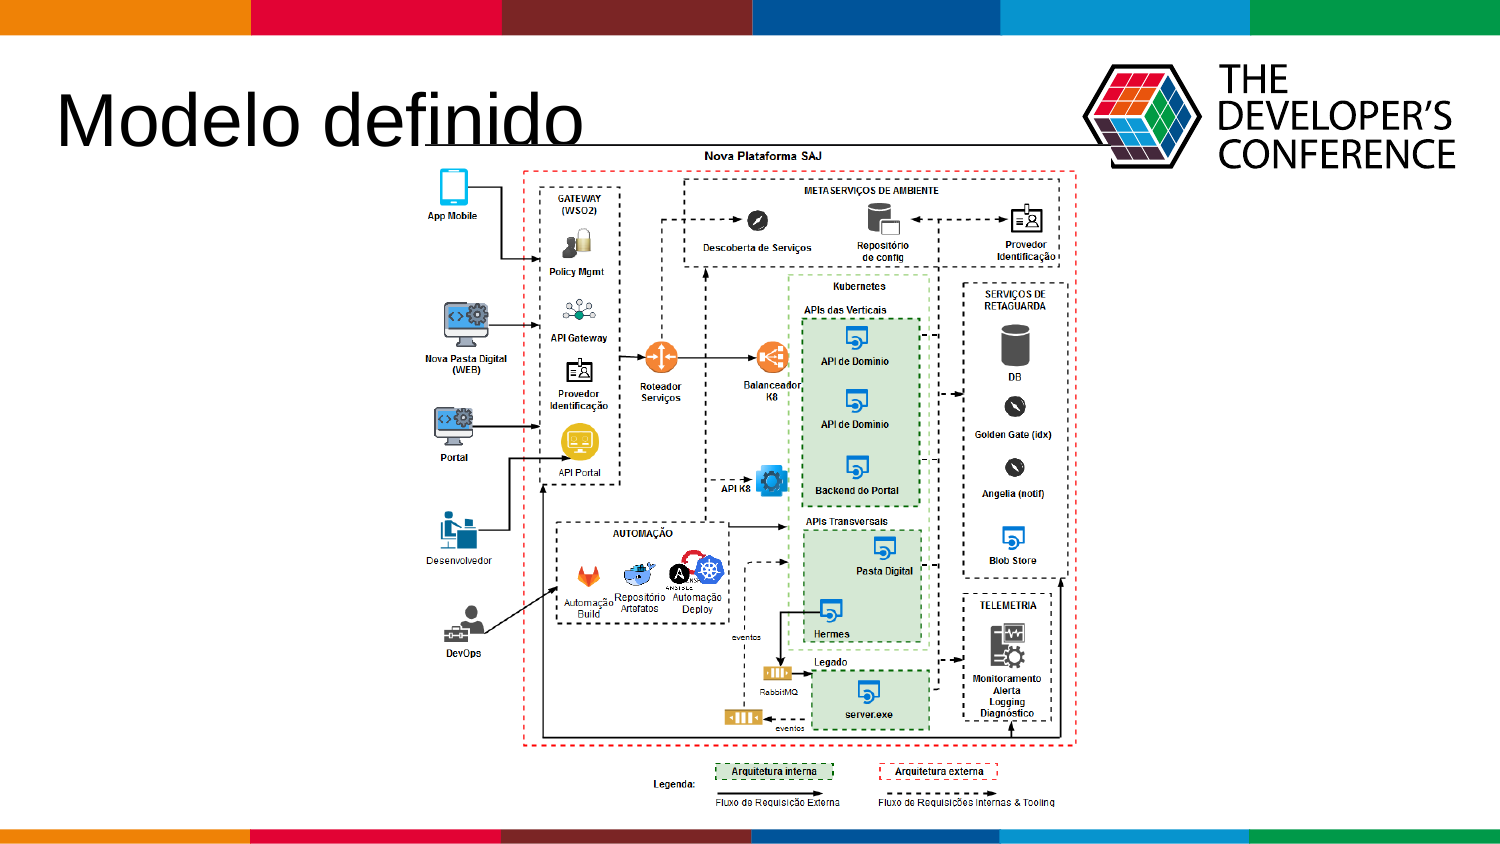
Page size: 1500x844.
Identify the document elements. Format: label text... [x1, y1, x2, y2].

title Modelo definido [41, 59, 975, 174]
picture [425, 144, 1111, 815]
